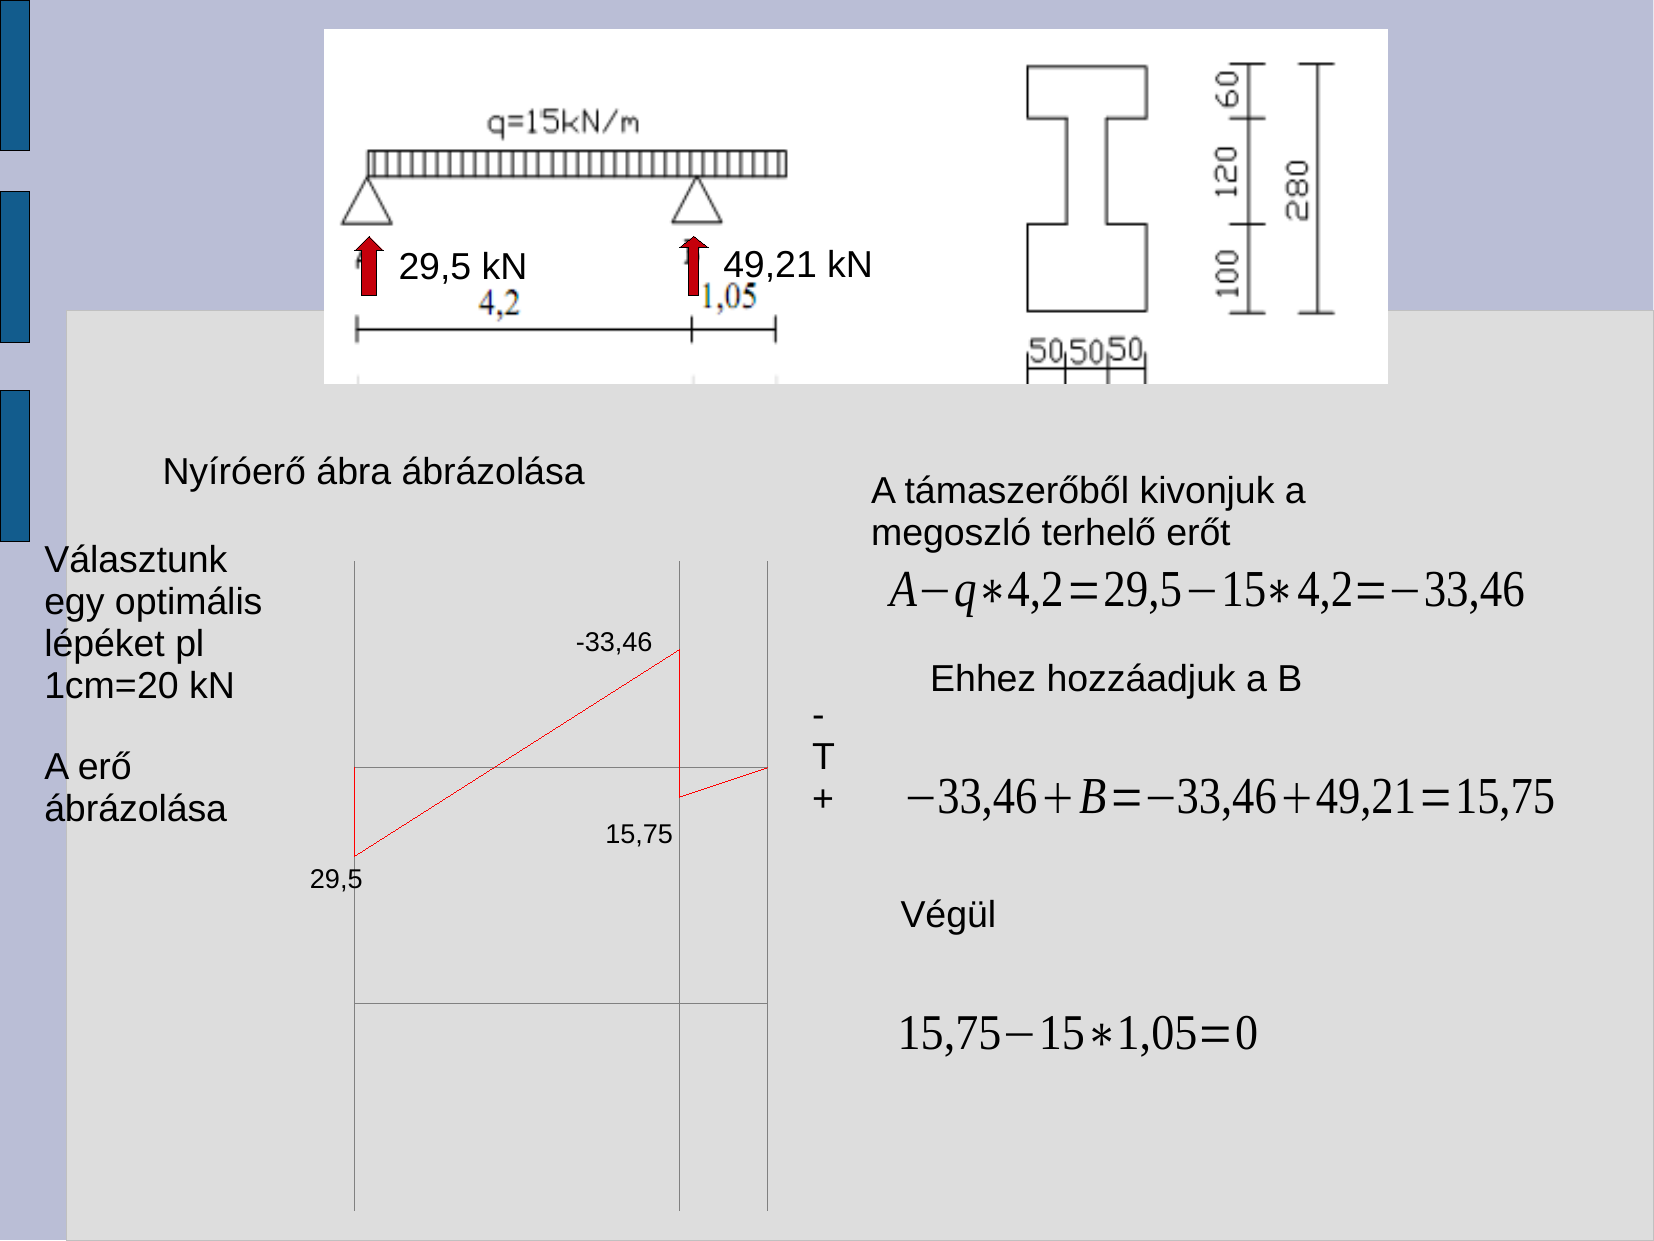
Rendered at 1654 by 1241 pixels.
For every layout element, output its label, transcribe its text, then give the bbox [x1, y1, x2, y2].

text_box 49,21 kN [708, 236, 1004, 294]
chart [885, 1005, 1270, 1063]
text_box A erő ábrázolása [29, 738, 296, 838]
text_box Ehhez hozzáadjuk a B [915, 649, 1329, 707]
chart [872, 561, 1536, 621]
text_box Végül [885, 885, 1182, 943]
chart [892, 767, 1565, 827]
text_box 29,5 kN [383, 238, 680, 296]
picture [324, 29, 1388, 384]
text_box 29,5 [295, 856, 384, 902]
text_box - T + [797, 685, 857, 827]
text_box Nyíróerő ábra ábrázolása [147, 442, 975, 500]
text_box A támaszerőből kivonjuk a megoszló terhelő erőt [856, 462, 1418, 562]
text_box -33,46 [561, 620, 680, 665]
text_box [354, 236, 383, 296]
text_box 15,75 [590, 811, 709, 857]
text_box Választunk egy optimális lépéket pl 1cm=20 kN [29, 531, 296, 715]
text_box [680, 236, 708, 296]
